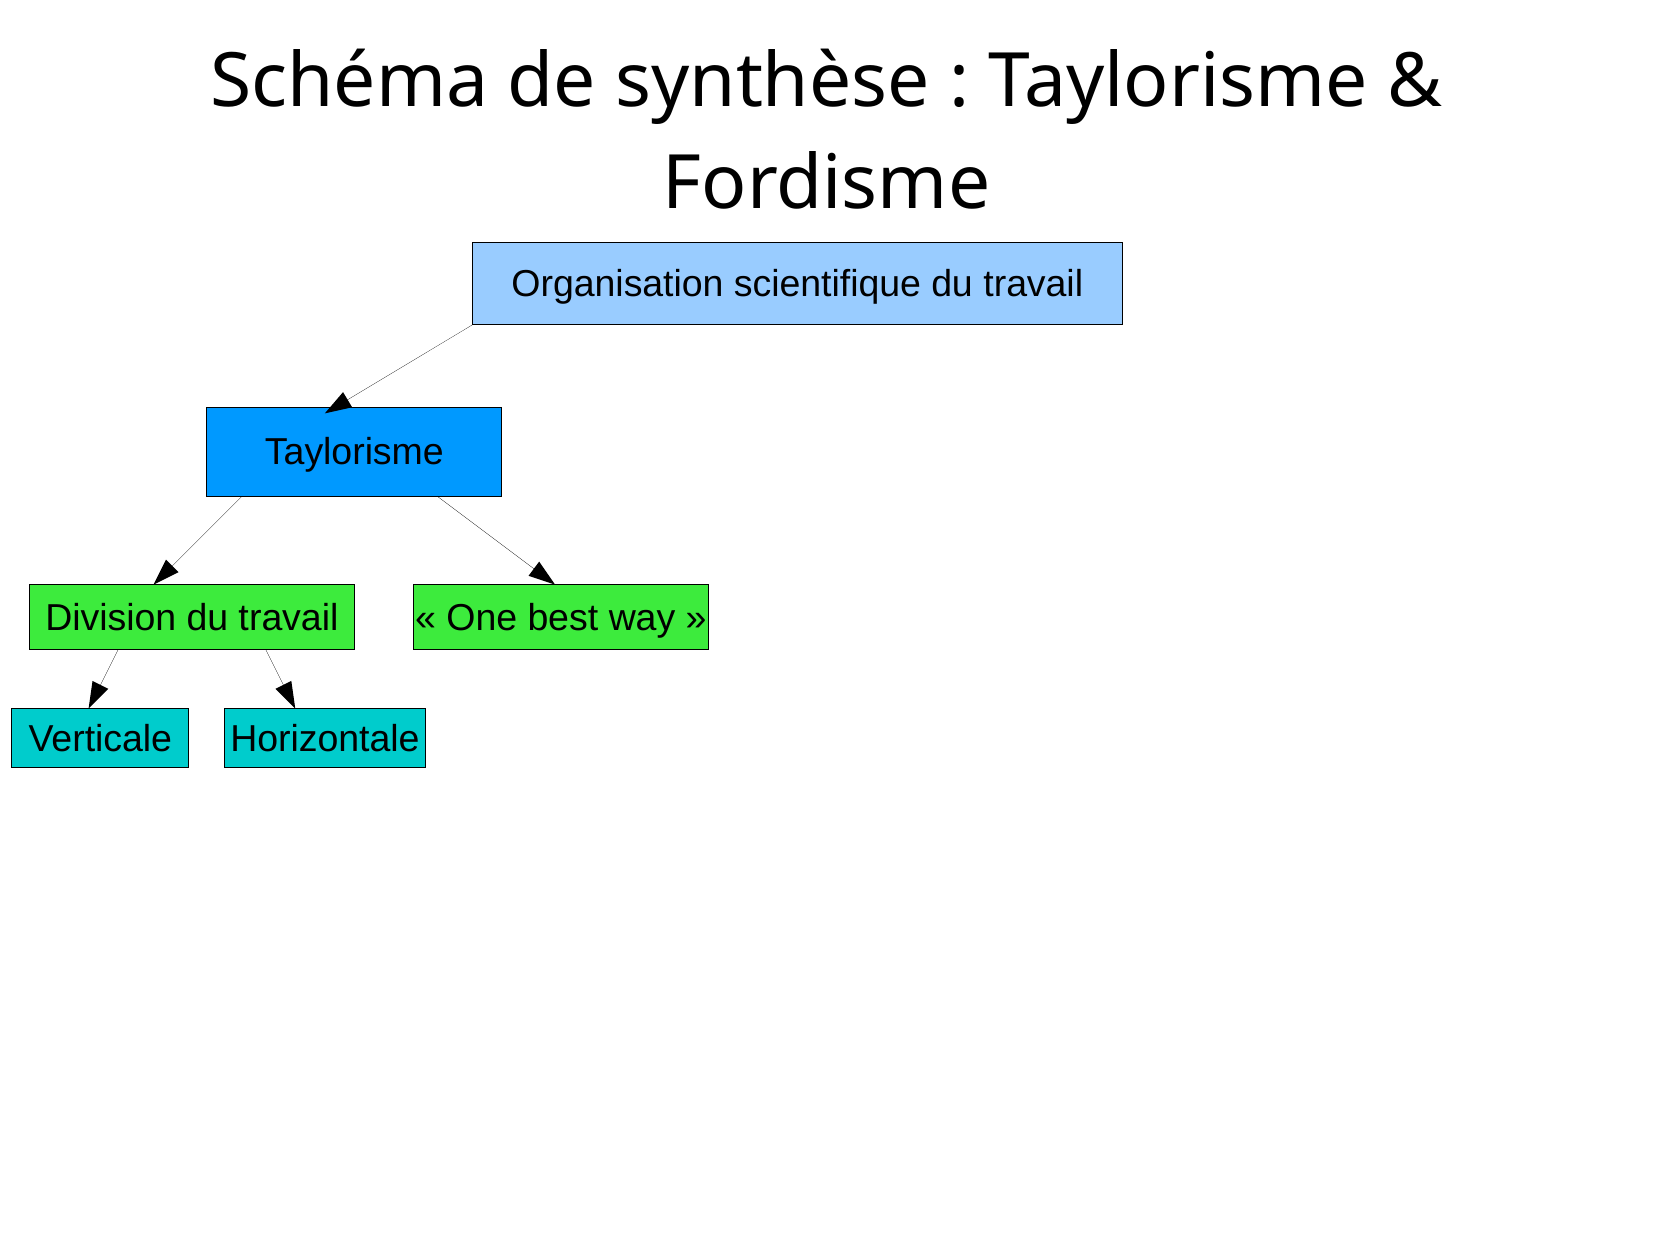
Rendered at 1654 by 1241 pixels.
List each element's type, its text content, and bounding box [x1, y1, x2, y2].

title Schéma de synthèse : Taylorisme & Fordisme [82, 49, 1571, 207]
text_box Organisation scientifique du travail [472, 242, 1123, 325]
text_box Verticale [11, 708, 189, 768]
text_box Taylorisme [206, 407, 502, 497]
text_box Division du travail [29, 584, 355, 650]
text_box Horizontale [224, 708, 426, 768]
text_box « One best way » [413, 584, 709, 650]
